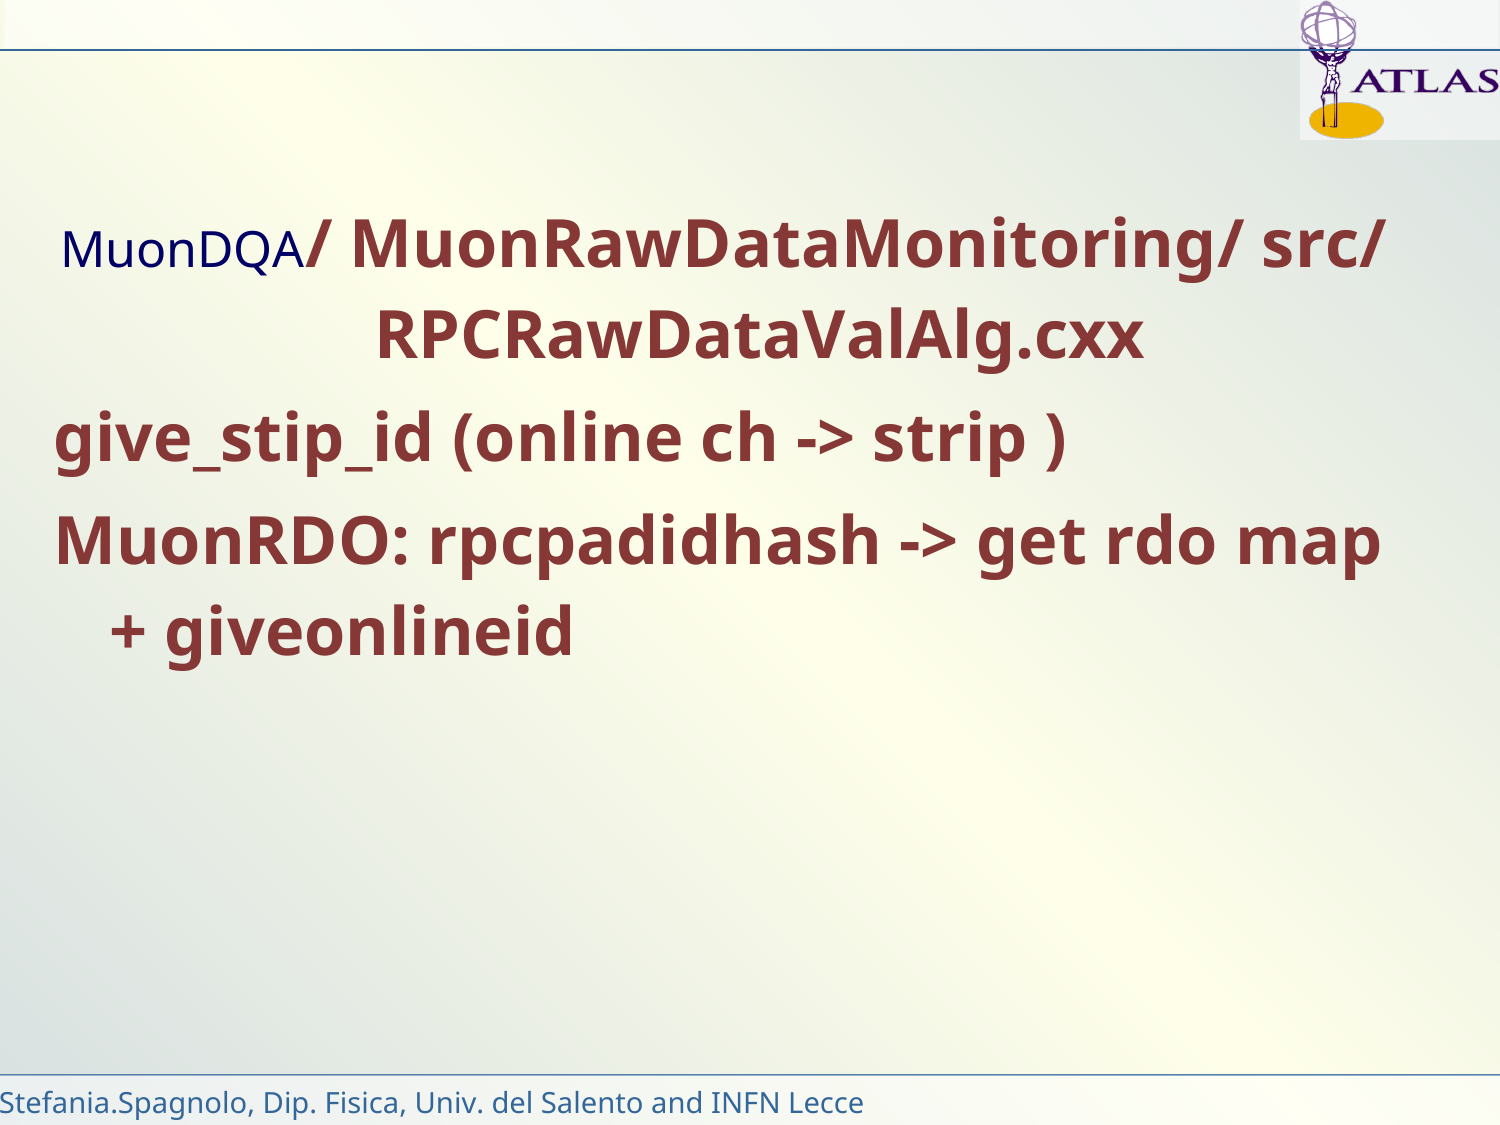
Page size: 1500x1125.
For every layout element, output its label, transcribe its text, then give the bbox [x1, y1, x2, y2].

picture [1299, 0, 1500, 49]
picture [1299, 51, 1500, 140]
list MuonDQA/ MuonRawDataMonitoring/ src/ RPCRawDataValAlg.cxx give_stip_id (online ch -> strip ) MuonRDO: rpcpadidhash -> get rdo map + giveonlineid [53, 196, 1412, 1012]
